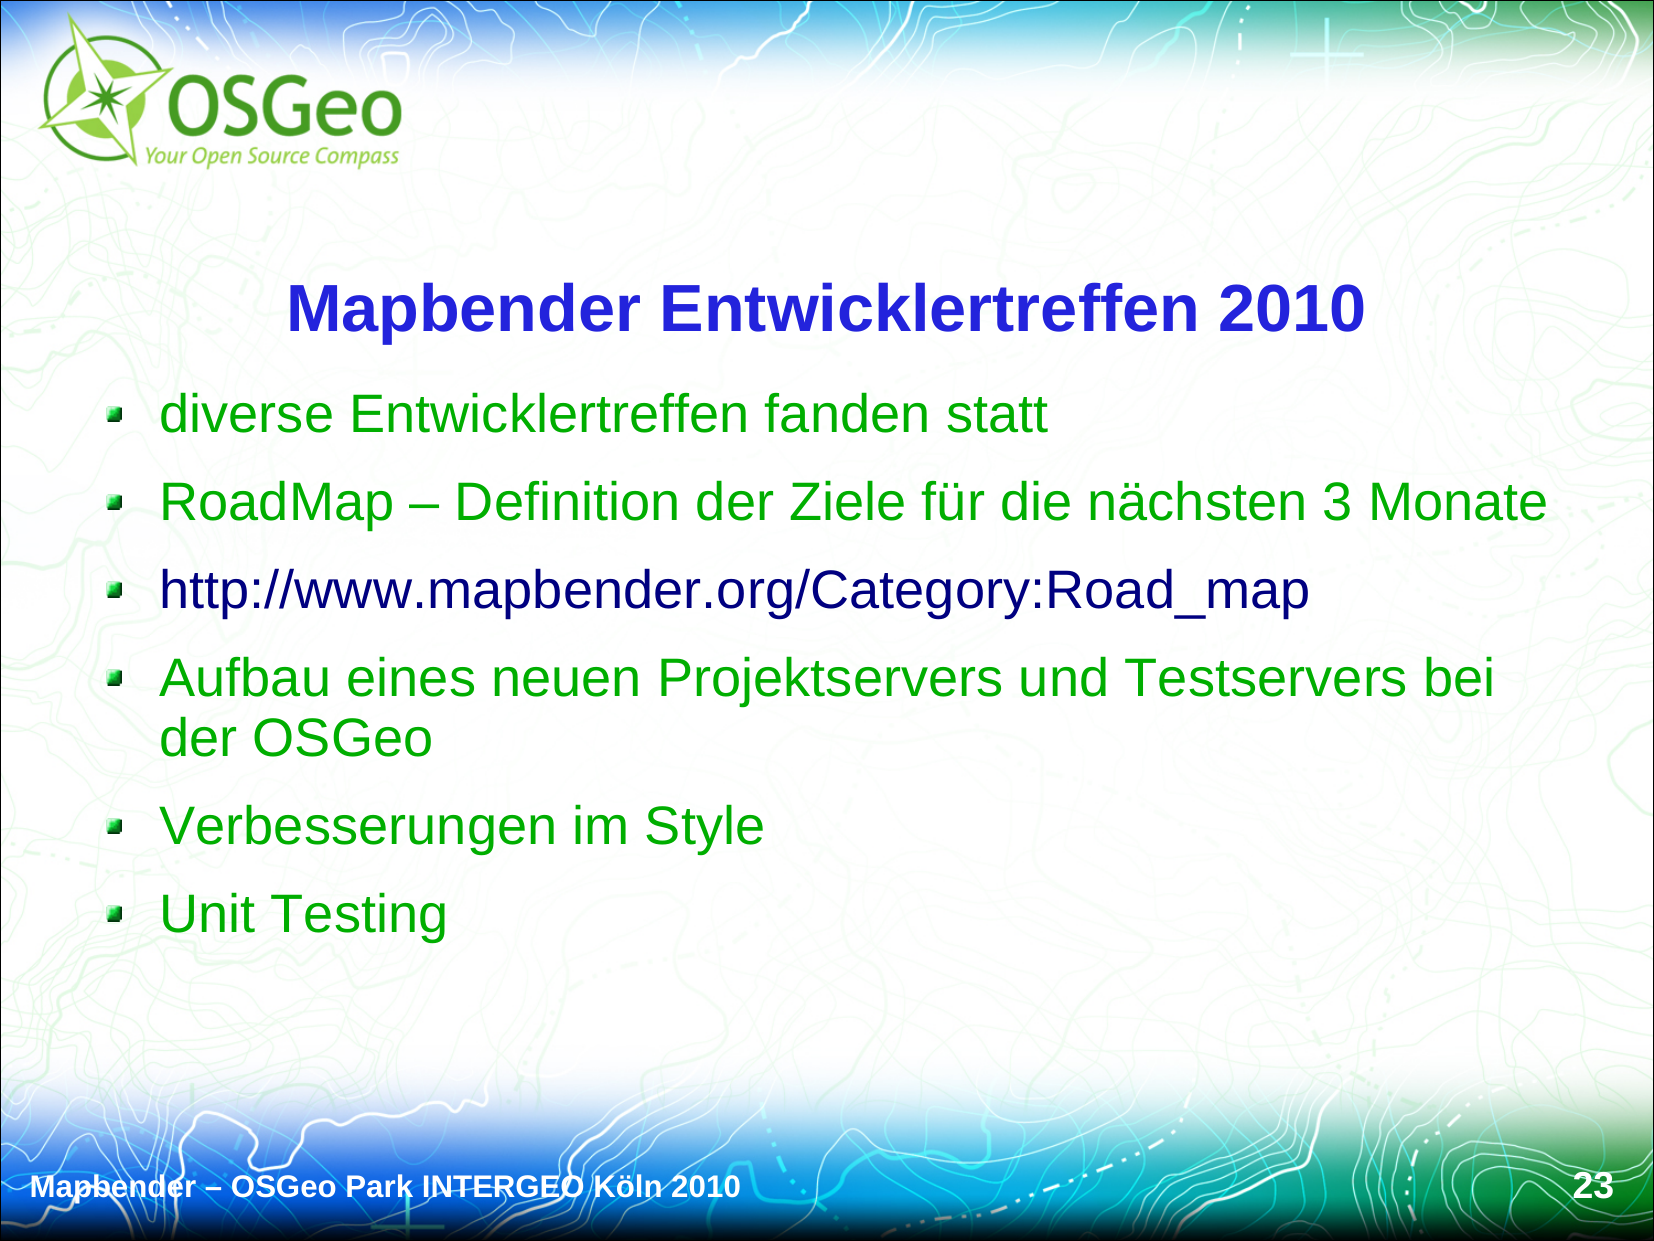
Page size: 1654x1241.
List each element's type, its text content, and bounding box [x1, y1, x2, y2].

title Mapbender Entwicklertreffen 2010 [82, 220, 1571, 396]
list diverse Entwicklertreffen fanden statt RoadMap – Definition der Ziele für die nächsten 3 Monate http://www.mapbender.org/Category:Road_map Aufbau eines neuen Projektservers und Testservers bei der OSGeo Verbesserungen im Style Unit Testing [88, 383, 1577, 1203]
picture [1, 1, 1653, 1240]
